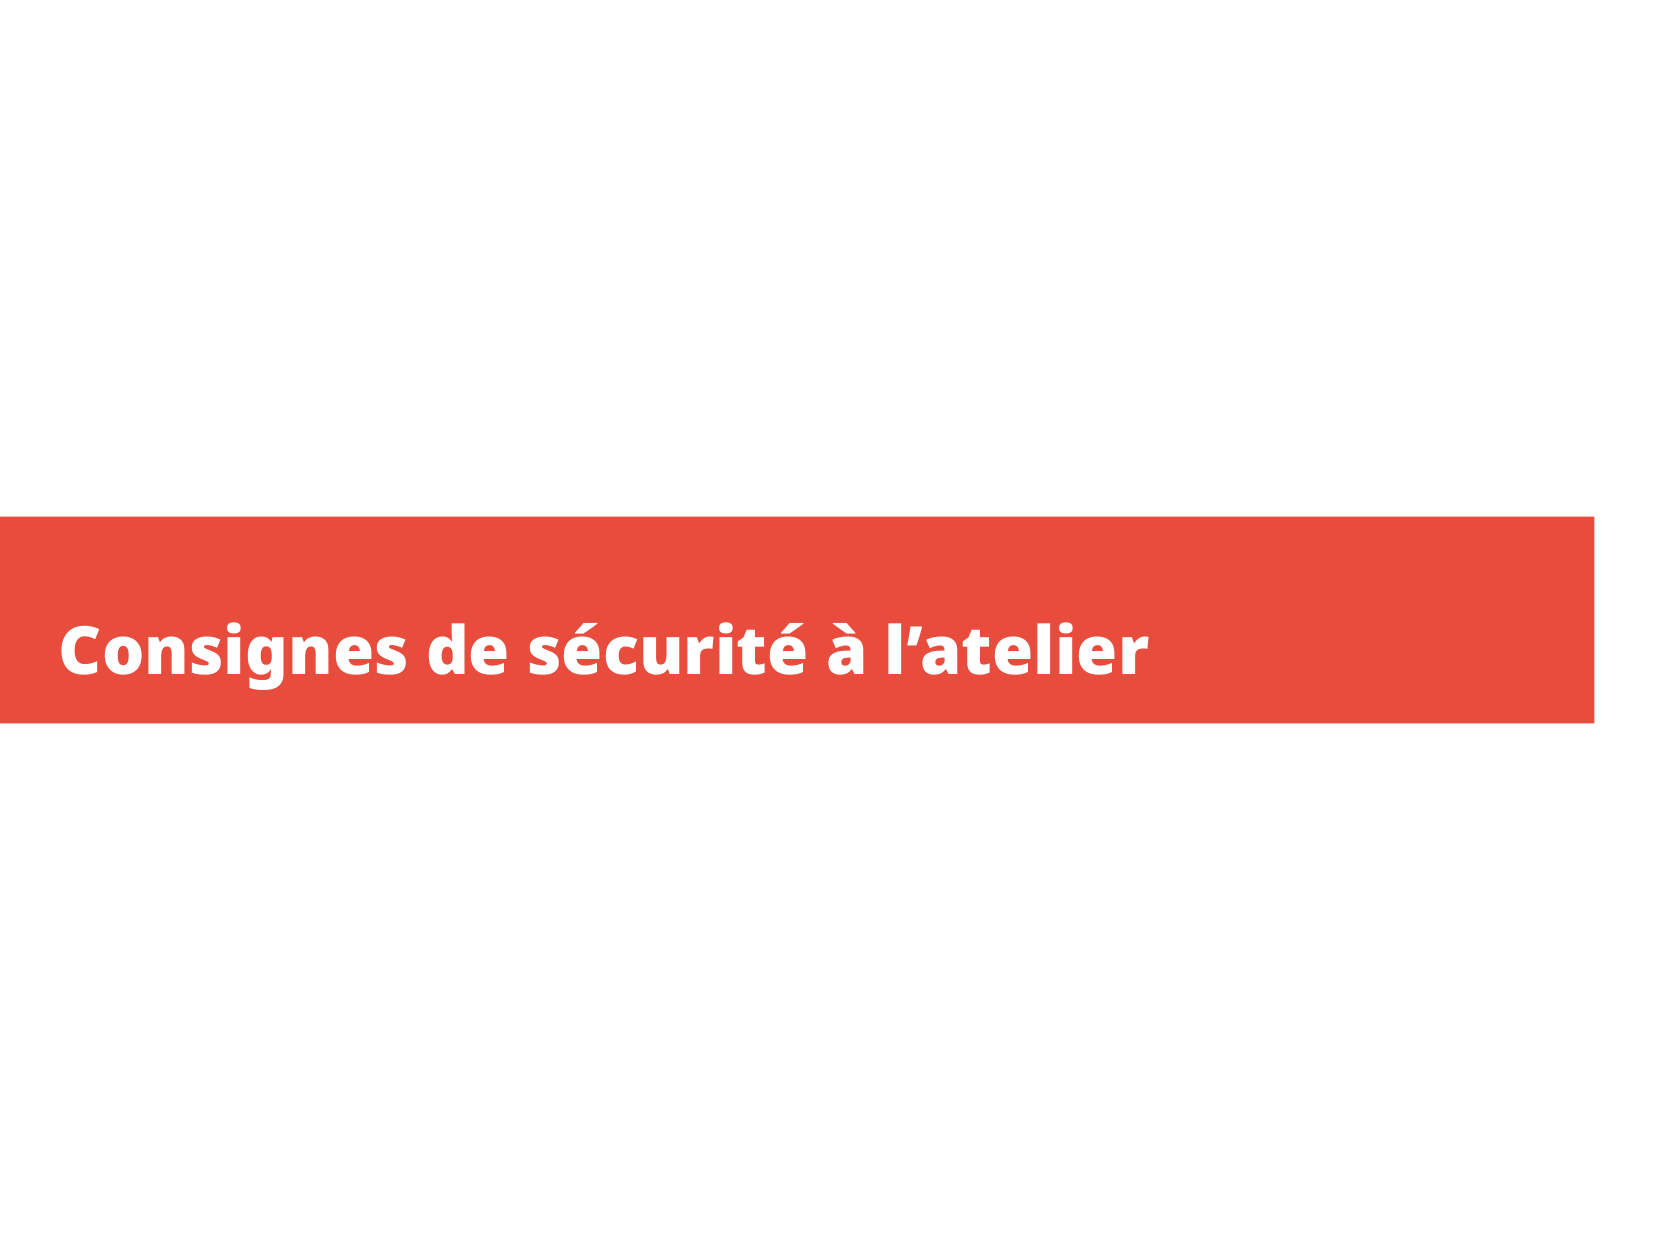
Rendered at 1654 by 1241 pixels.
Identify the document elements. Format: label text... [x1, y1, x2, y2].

title Consignes de sécurité à l’atelier [59, 546, 1595, 694]
